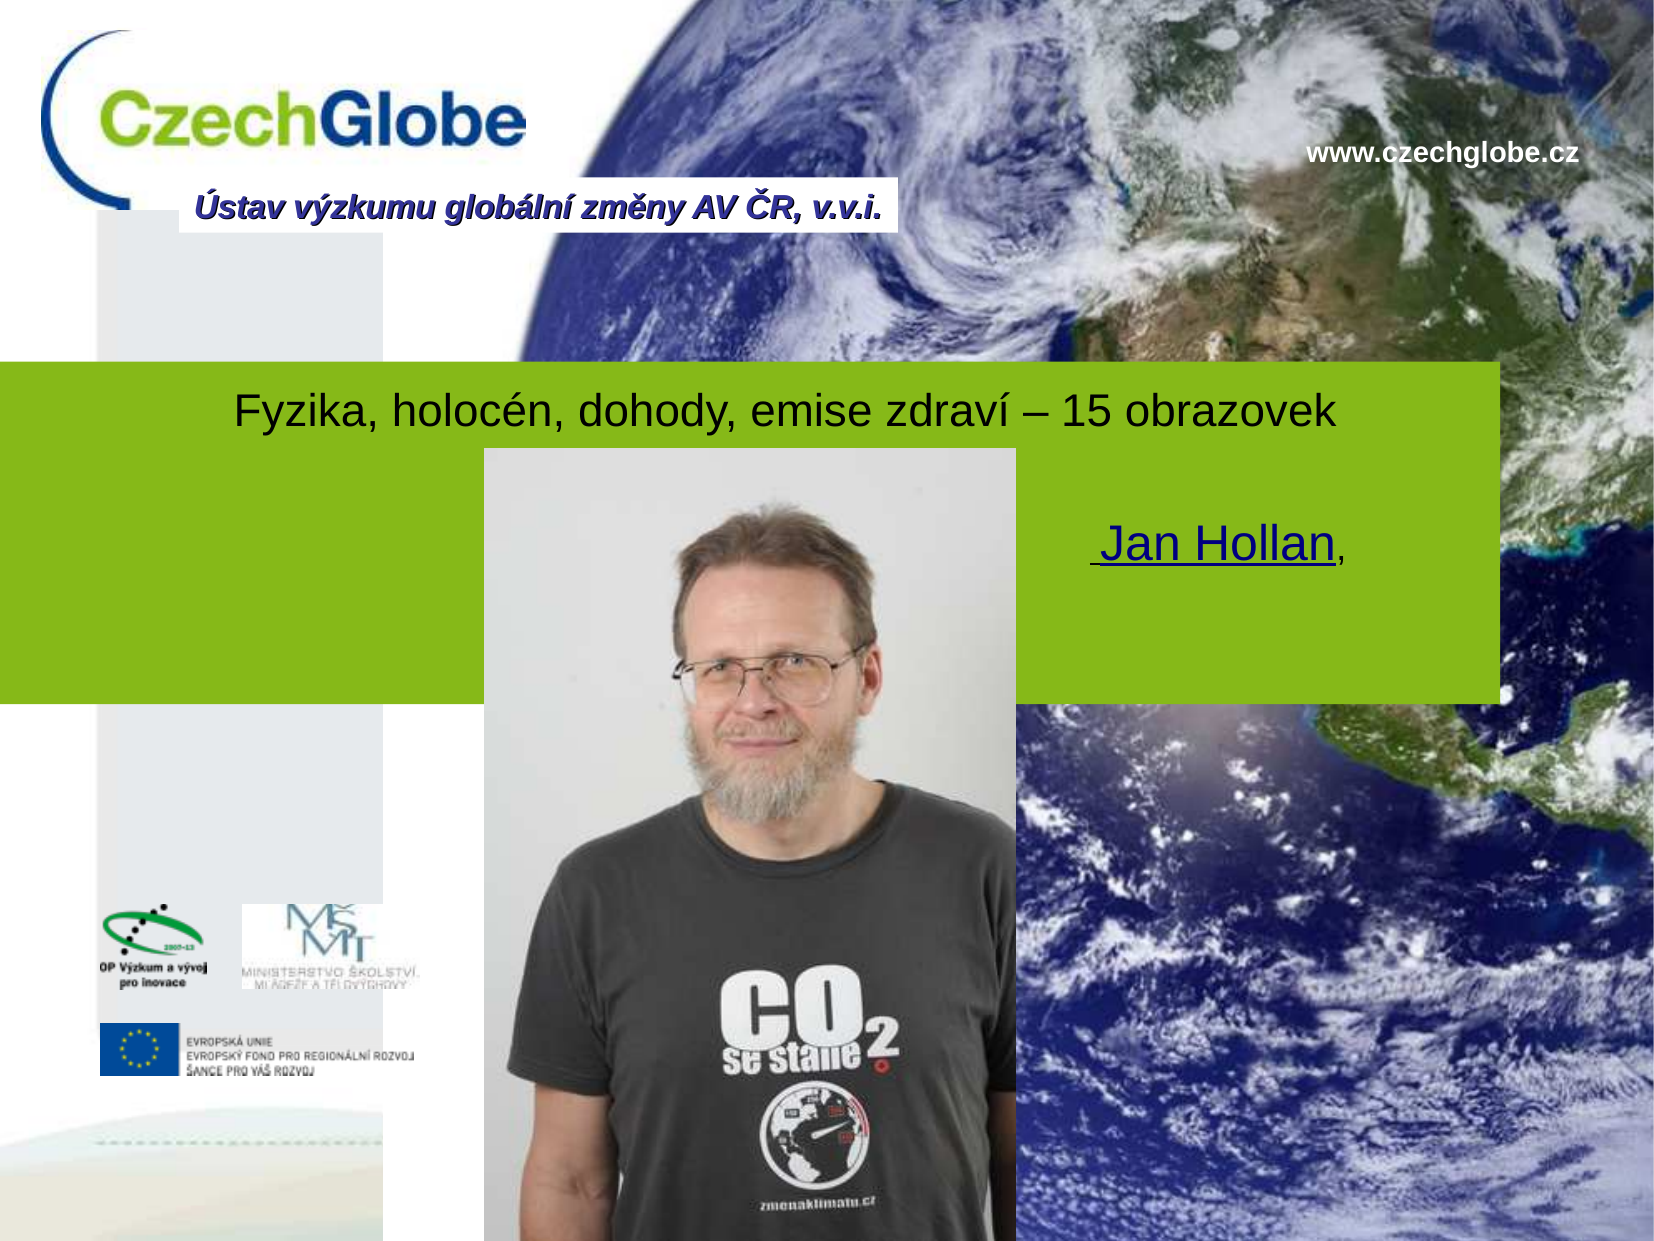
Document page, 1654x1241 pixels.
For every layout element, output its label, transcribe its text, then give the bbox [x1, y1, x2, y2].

text_box Ústav výzkumu globální změny AV ČR, v.v.i. [179, 177, 898, 233]
text_box www.czechglobe.cz [1071, 125, 1595, 212]
text_box Fyzika, holocén, dohody, emise zdraví – 15 obrazovek [141, 377, 1430, 496]
picture [0, 0, 1654, 1241]
text_box Jan Hollan, [944, 507, 1503, 668]
